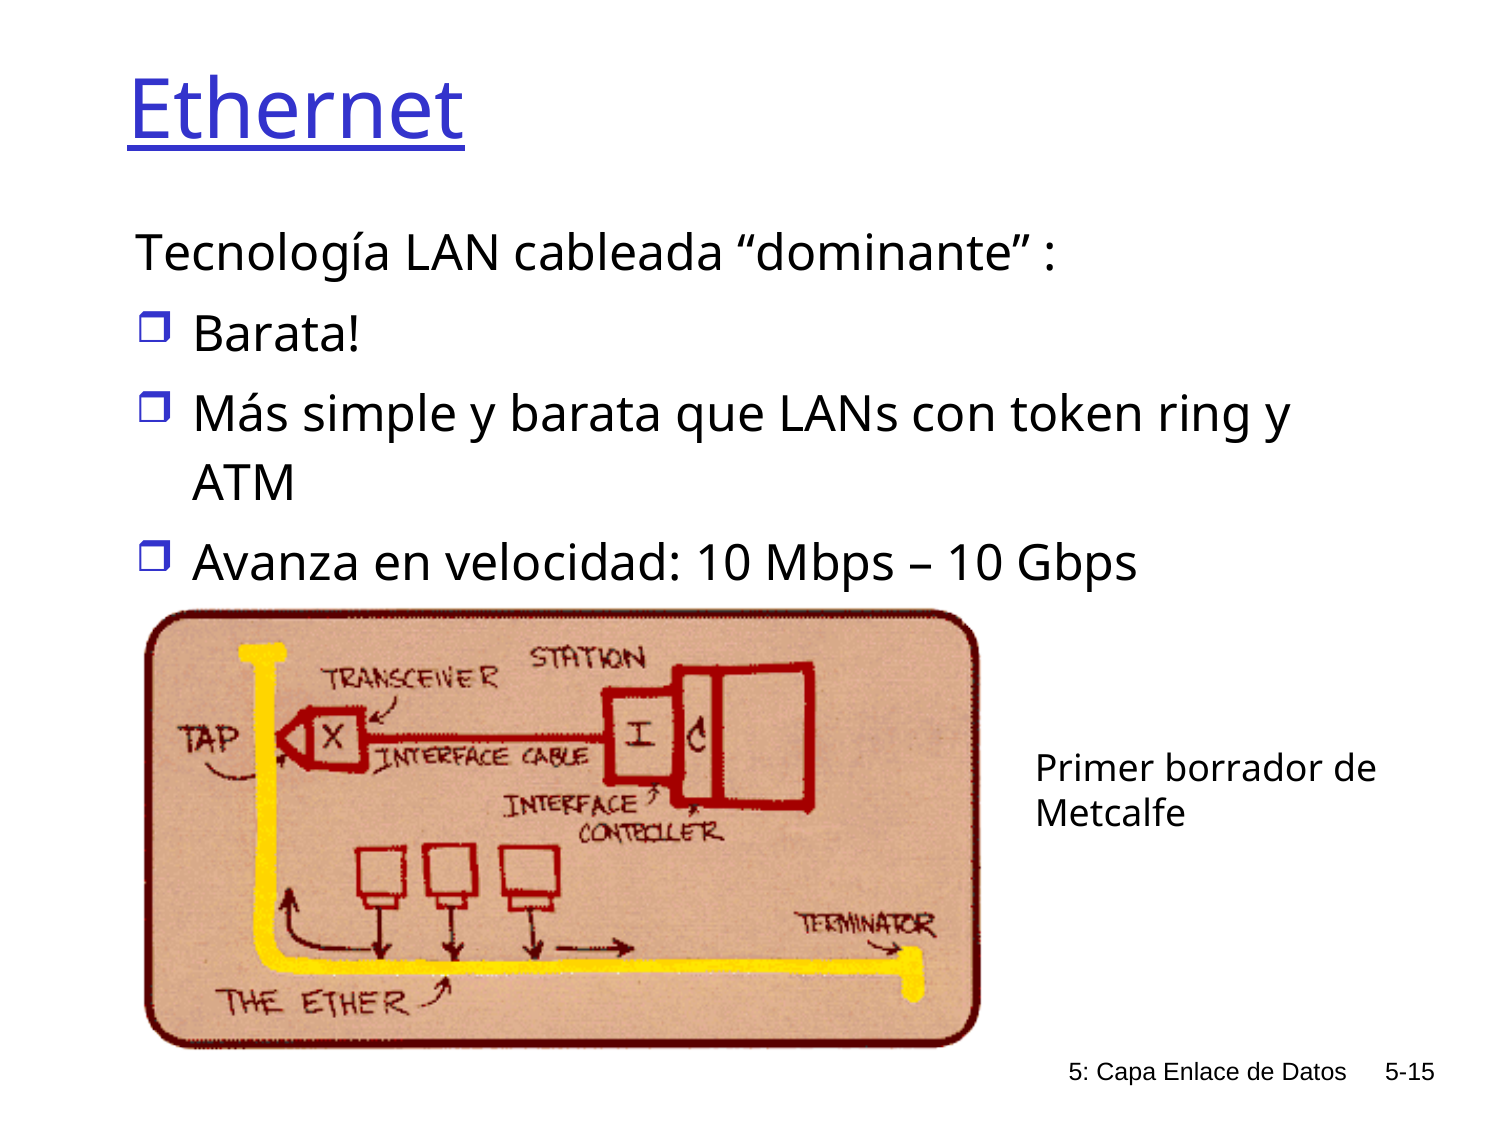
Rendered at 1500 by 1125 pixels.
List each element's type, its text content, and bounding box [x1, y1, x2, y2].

text_box Primer borrador de Metcalfe [1020, 736, 1450, 842]
list Tecnología LAN cableada “dominante” : Barata! Más simple y barata que LANs con token ring y ATM Avanza en velocidad: 10 Mbps – 10 Gbps [121, 209, 1355, 560]
picture [136, 602, 988, 1059]
title Ethernet [112, 37, 1388, 176]
